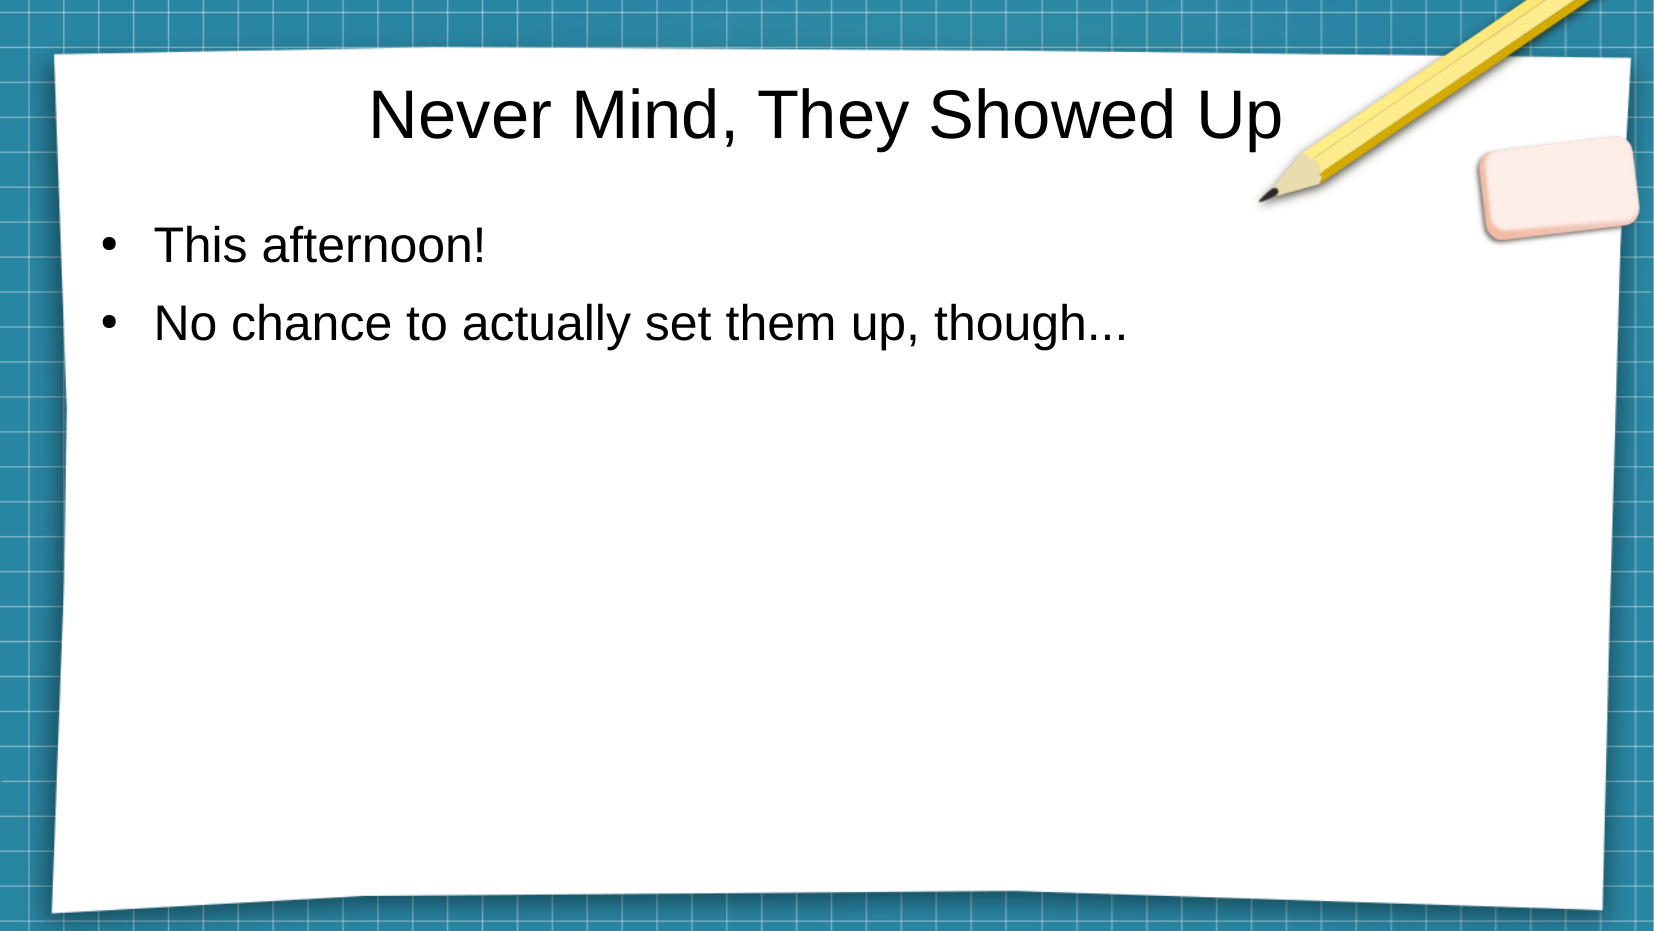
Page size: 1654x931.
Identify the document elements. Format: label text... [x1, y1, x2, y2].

picture [0, 0, 1654, 931]
title Never Mind, They Showed Up [82, 37, 1571, 193]
list This afternoon! No chance to actually set them up, though... [82, 217, 1571, 758]
